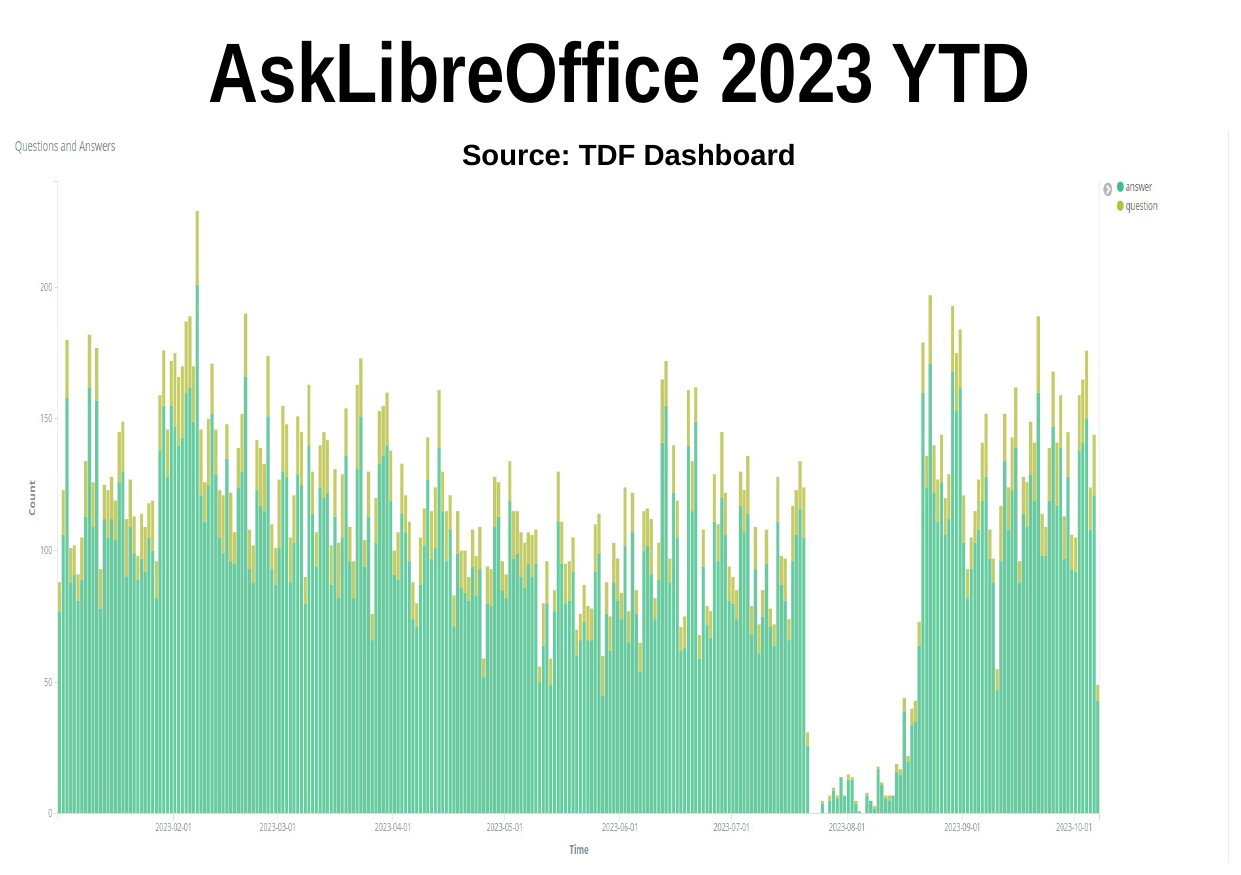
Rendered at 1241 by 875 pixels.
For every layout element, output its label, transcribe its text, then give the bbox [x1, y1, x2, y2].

text_box Source: TDF Dashboard [447, 131, 812, 185]
picture [11, 132, 1229, 863]
title AskLibreOffice 2023 YTD [11, 12, 1229, 132]
